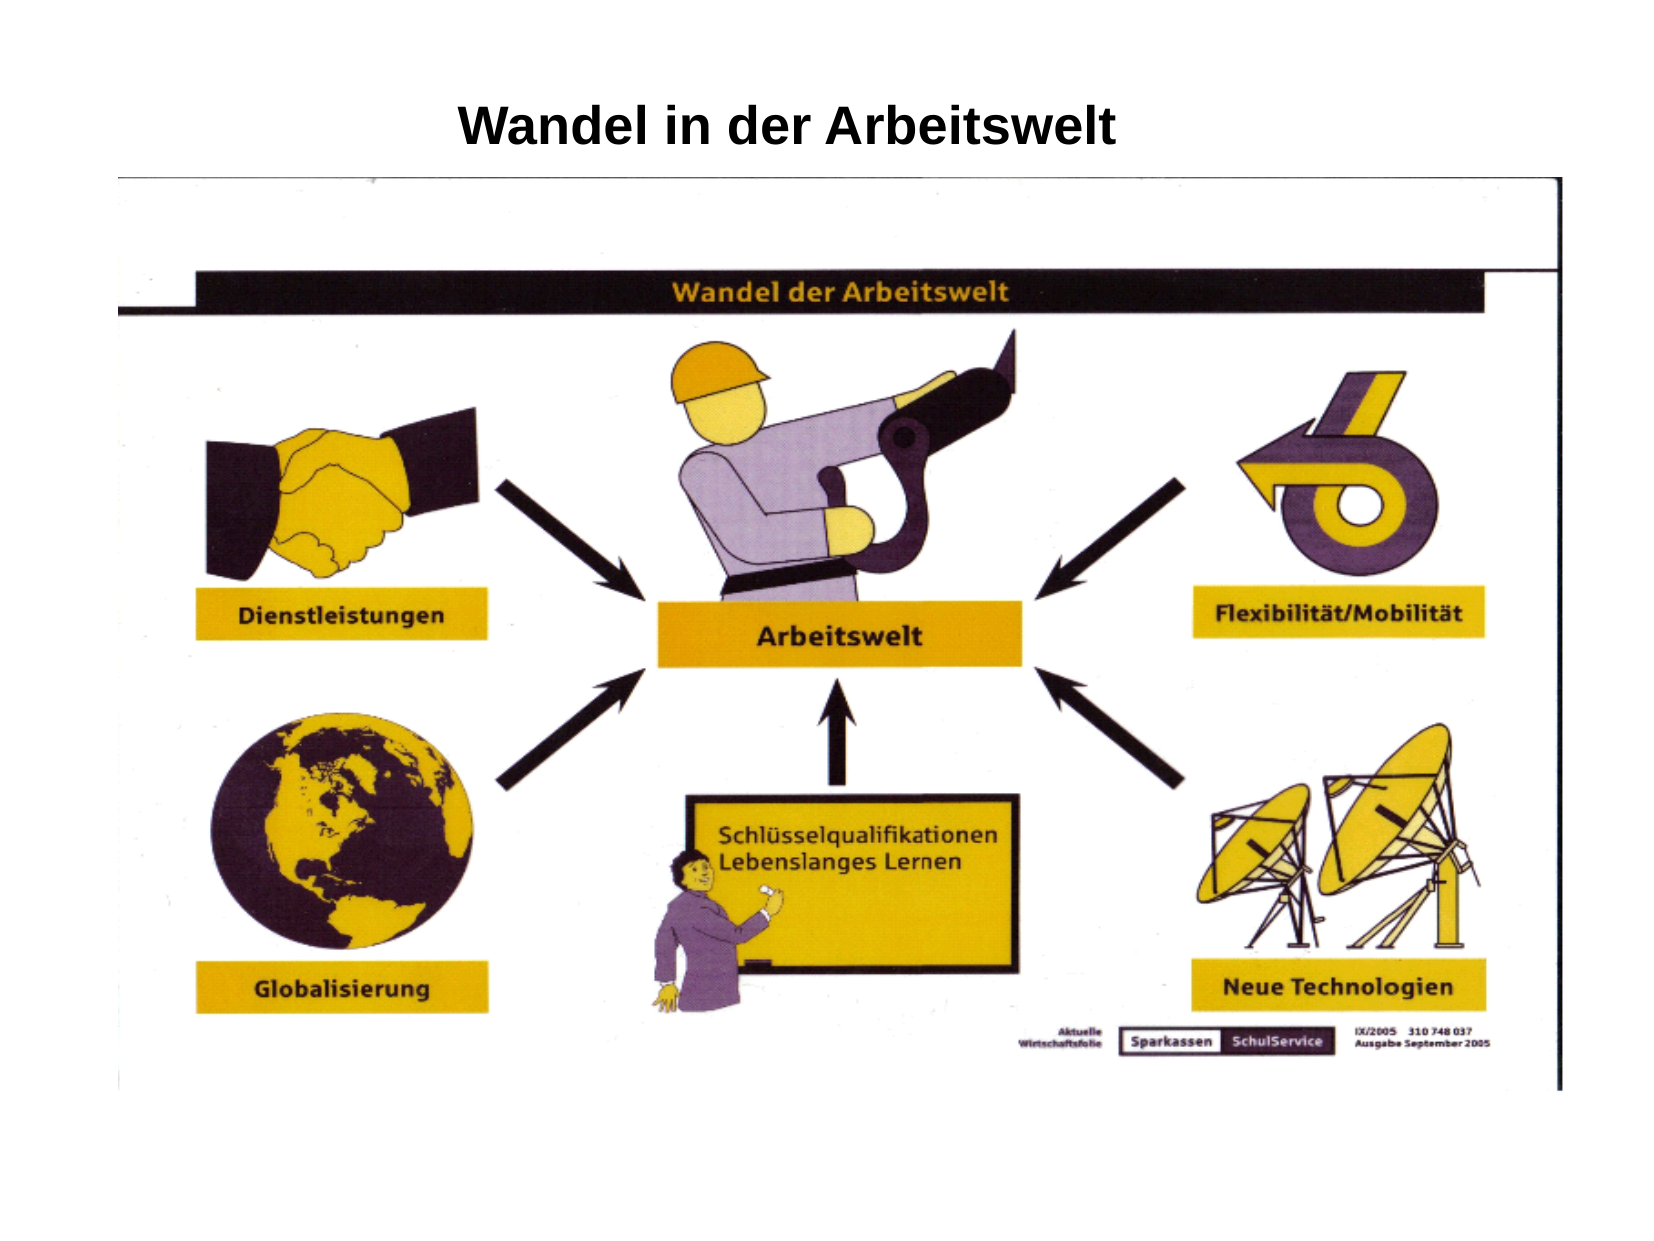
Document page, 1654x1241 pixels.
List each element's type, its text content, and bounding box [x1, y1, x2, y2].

picture [118, 177, 1565, 1093]
text_box Wandel in der Arbeitswelt [442, 88, 1241, 166]
